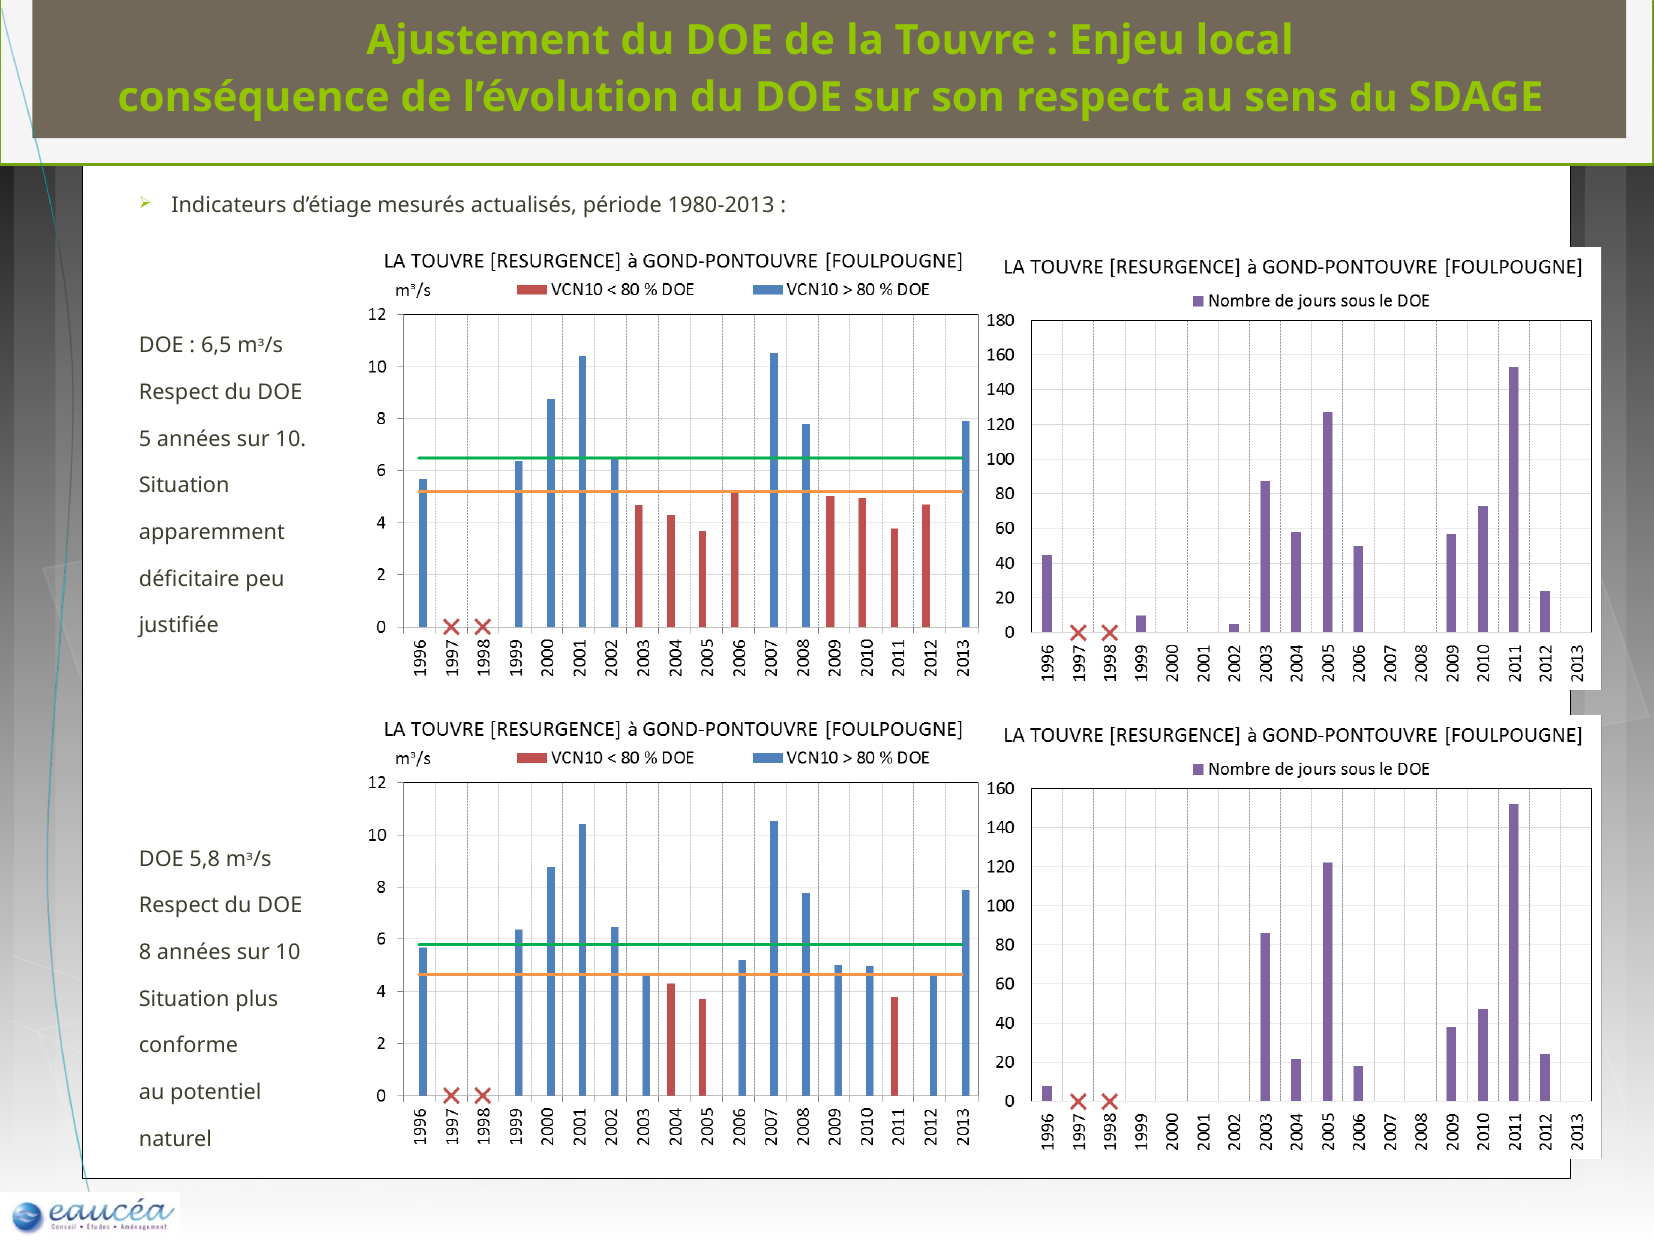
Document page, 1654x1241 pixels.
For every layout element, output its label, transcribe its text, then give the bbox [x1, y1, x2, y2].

picture [364, 247, 1602, 691]
picture [364, 715, 1602, 1159]
title Ajustement du DOE de la Touvre : Enjeu local conséquence de l’évolution du DOE sur son respect au sens du SDAGE [32, 0, 1629, 139]
picture [0, 9, 180, 1239]
list Indicateurs d’étiage mesurés actualisés, période 1980-2013 : DOE : 6,5 mᶟ/s Respect du DOE 5 années sur 10. Situation apparemment déficitaire peu justifiée DOE 5,8 mᶟ/s Respect du DOE 8 années sur 10 Situation plus conforme au potentiel naturel [117, 182, 1578, 1172]
